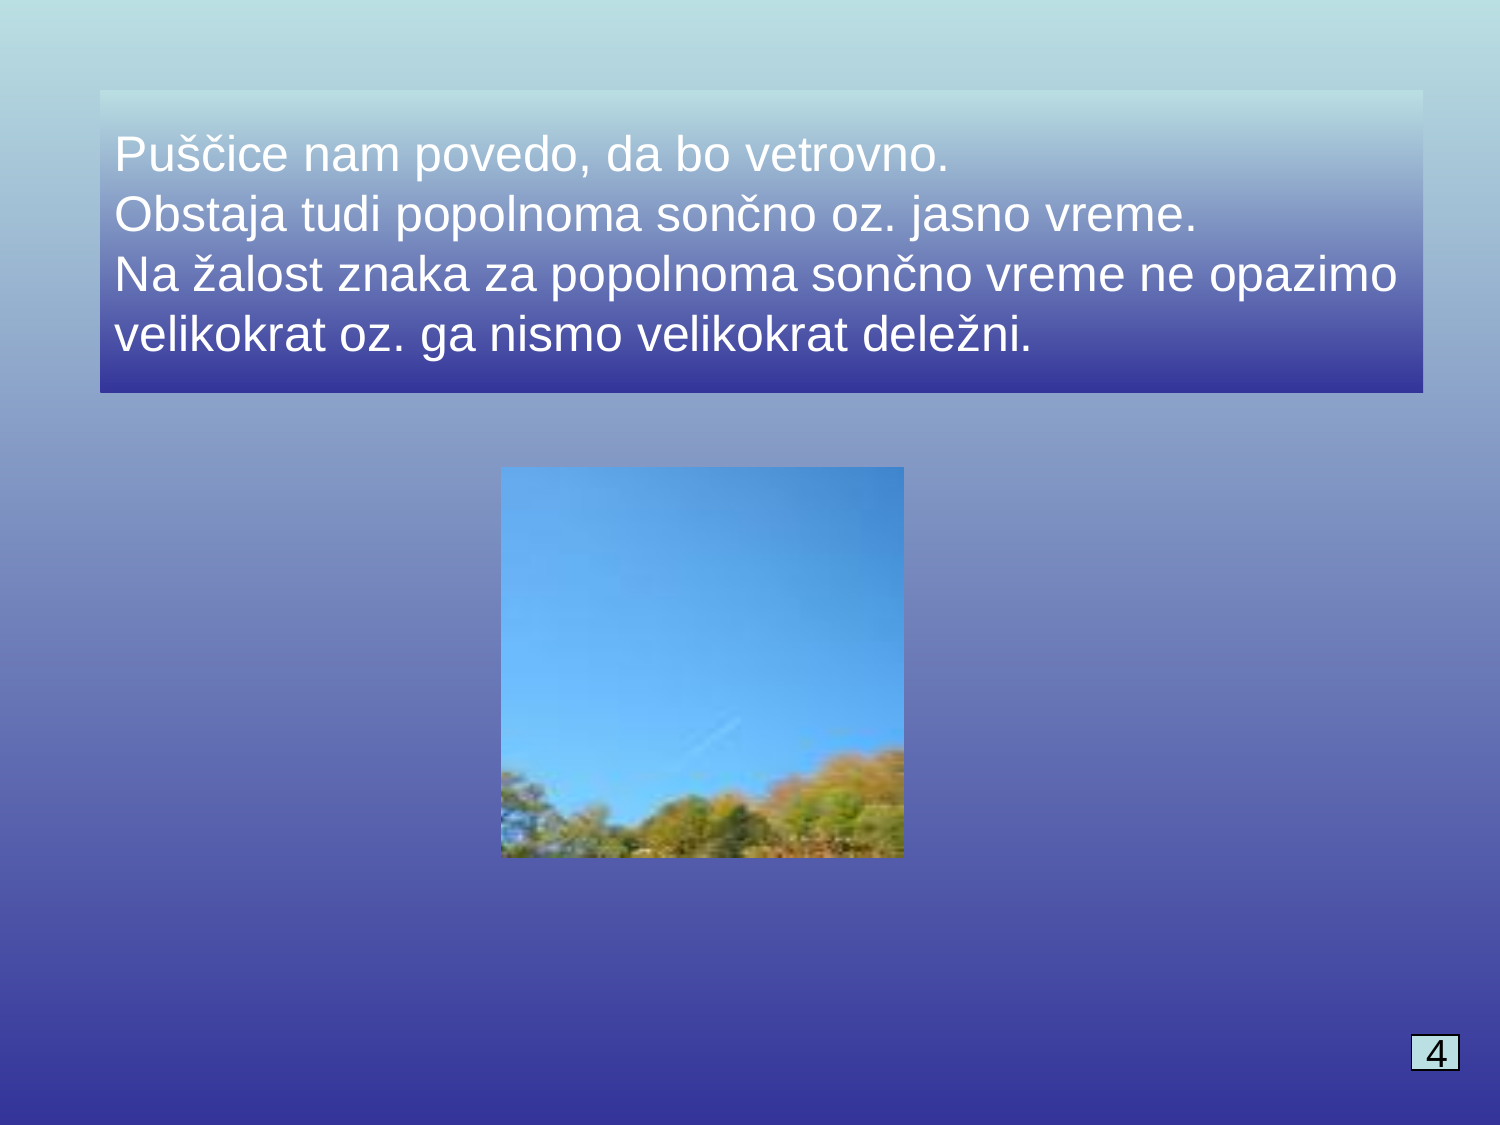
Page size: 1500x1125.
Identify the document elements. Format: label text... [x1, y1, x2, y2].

text_box Puščice nam povedo, da bo vetrovno. Obstaja tudi popolnoma sončno oz. jasno vreme. Na žalost znaka za popolnoma sončno vreme ne opazimo velikokrat oz. ga nismo velikokrat deležni. [100, 90, 1424, 393]
picture [501, 467, 904, 858]
text_box 4 [1411, 1034, 1459, 1071]
